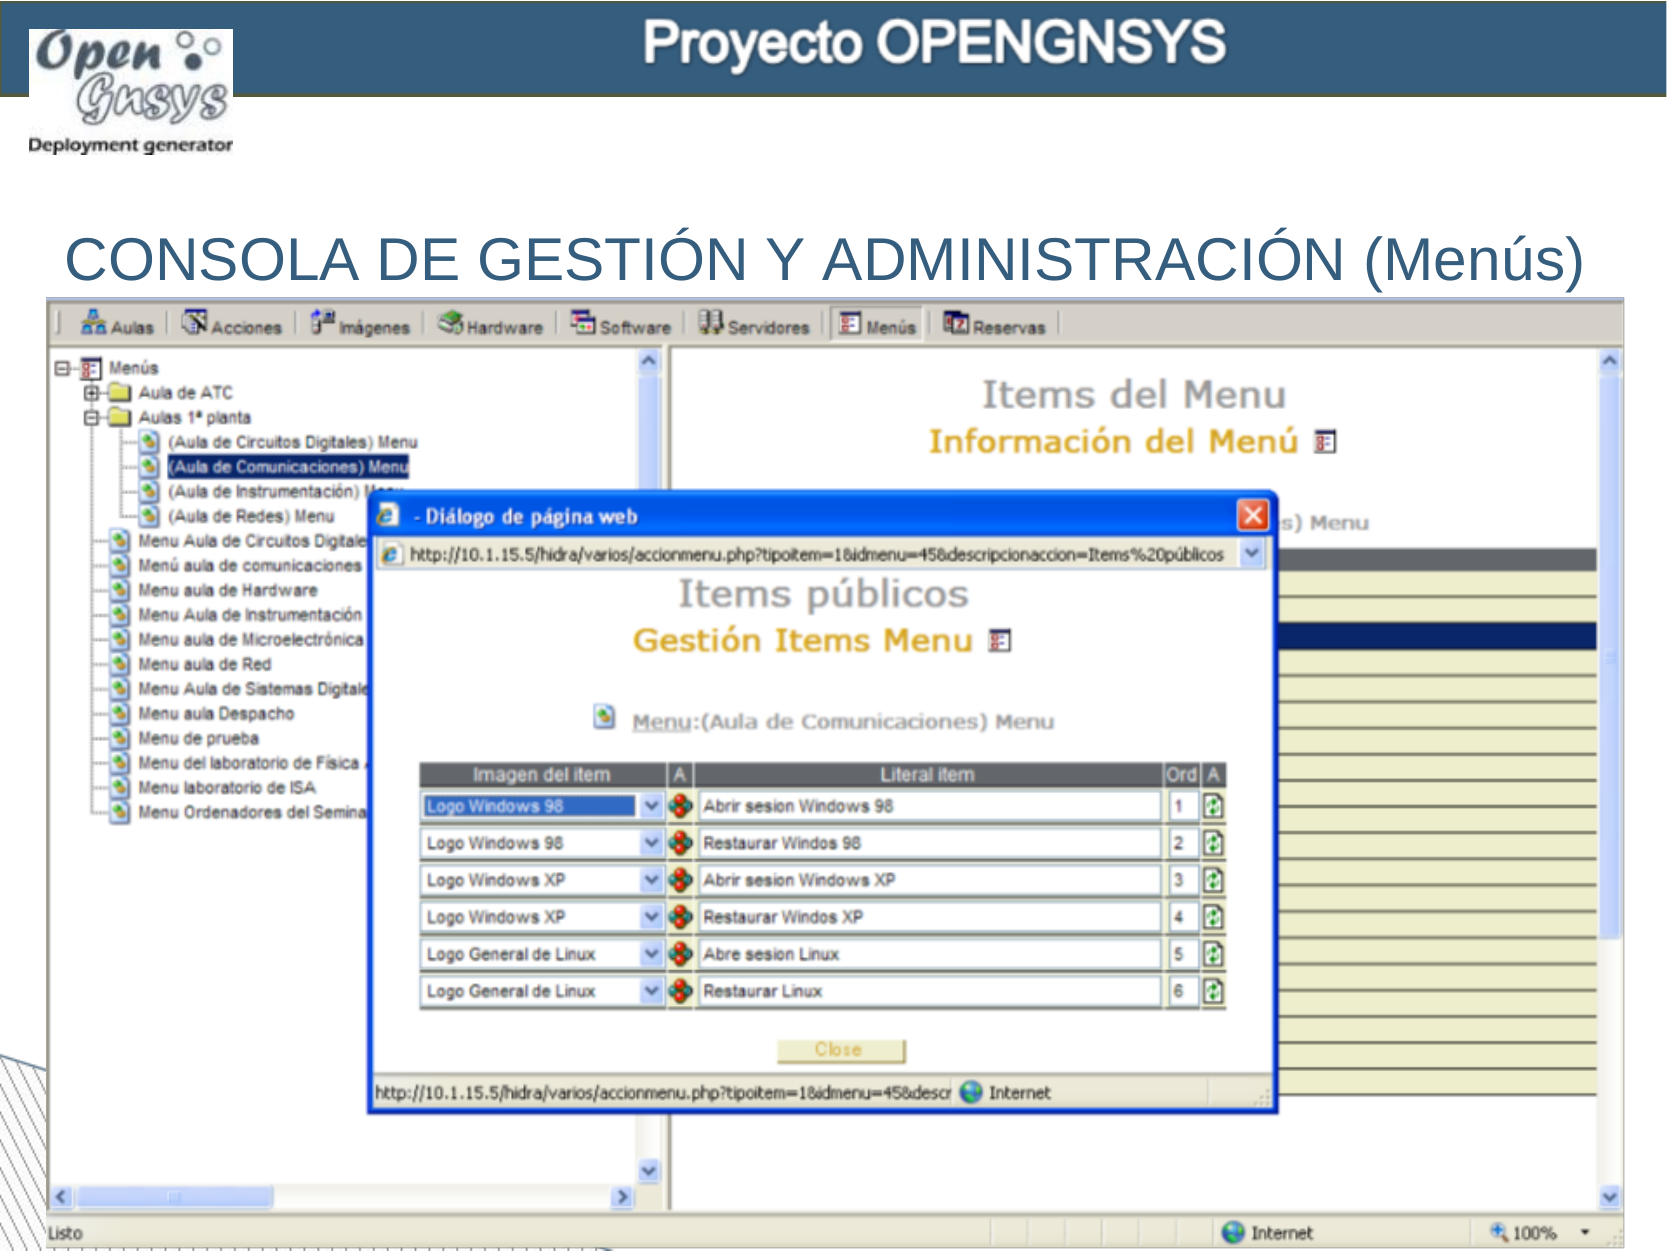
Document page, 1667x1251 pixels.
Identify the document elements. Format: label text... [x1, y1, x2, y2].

picture [0, 295, 1667, 1251]
picture [0, 0, 1667, 225]
text_box CONSOLA DE GESTIÓN Y ADMINISTRACIÓN (Menús) [0, 225, 1667, 295]
